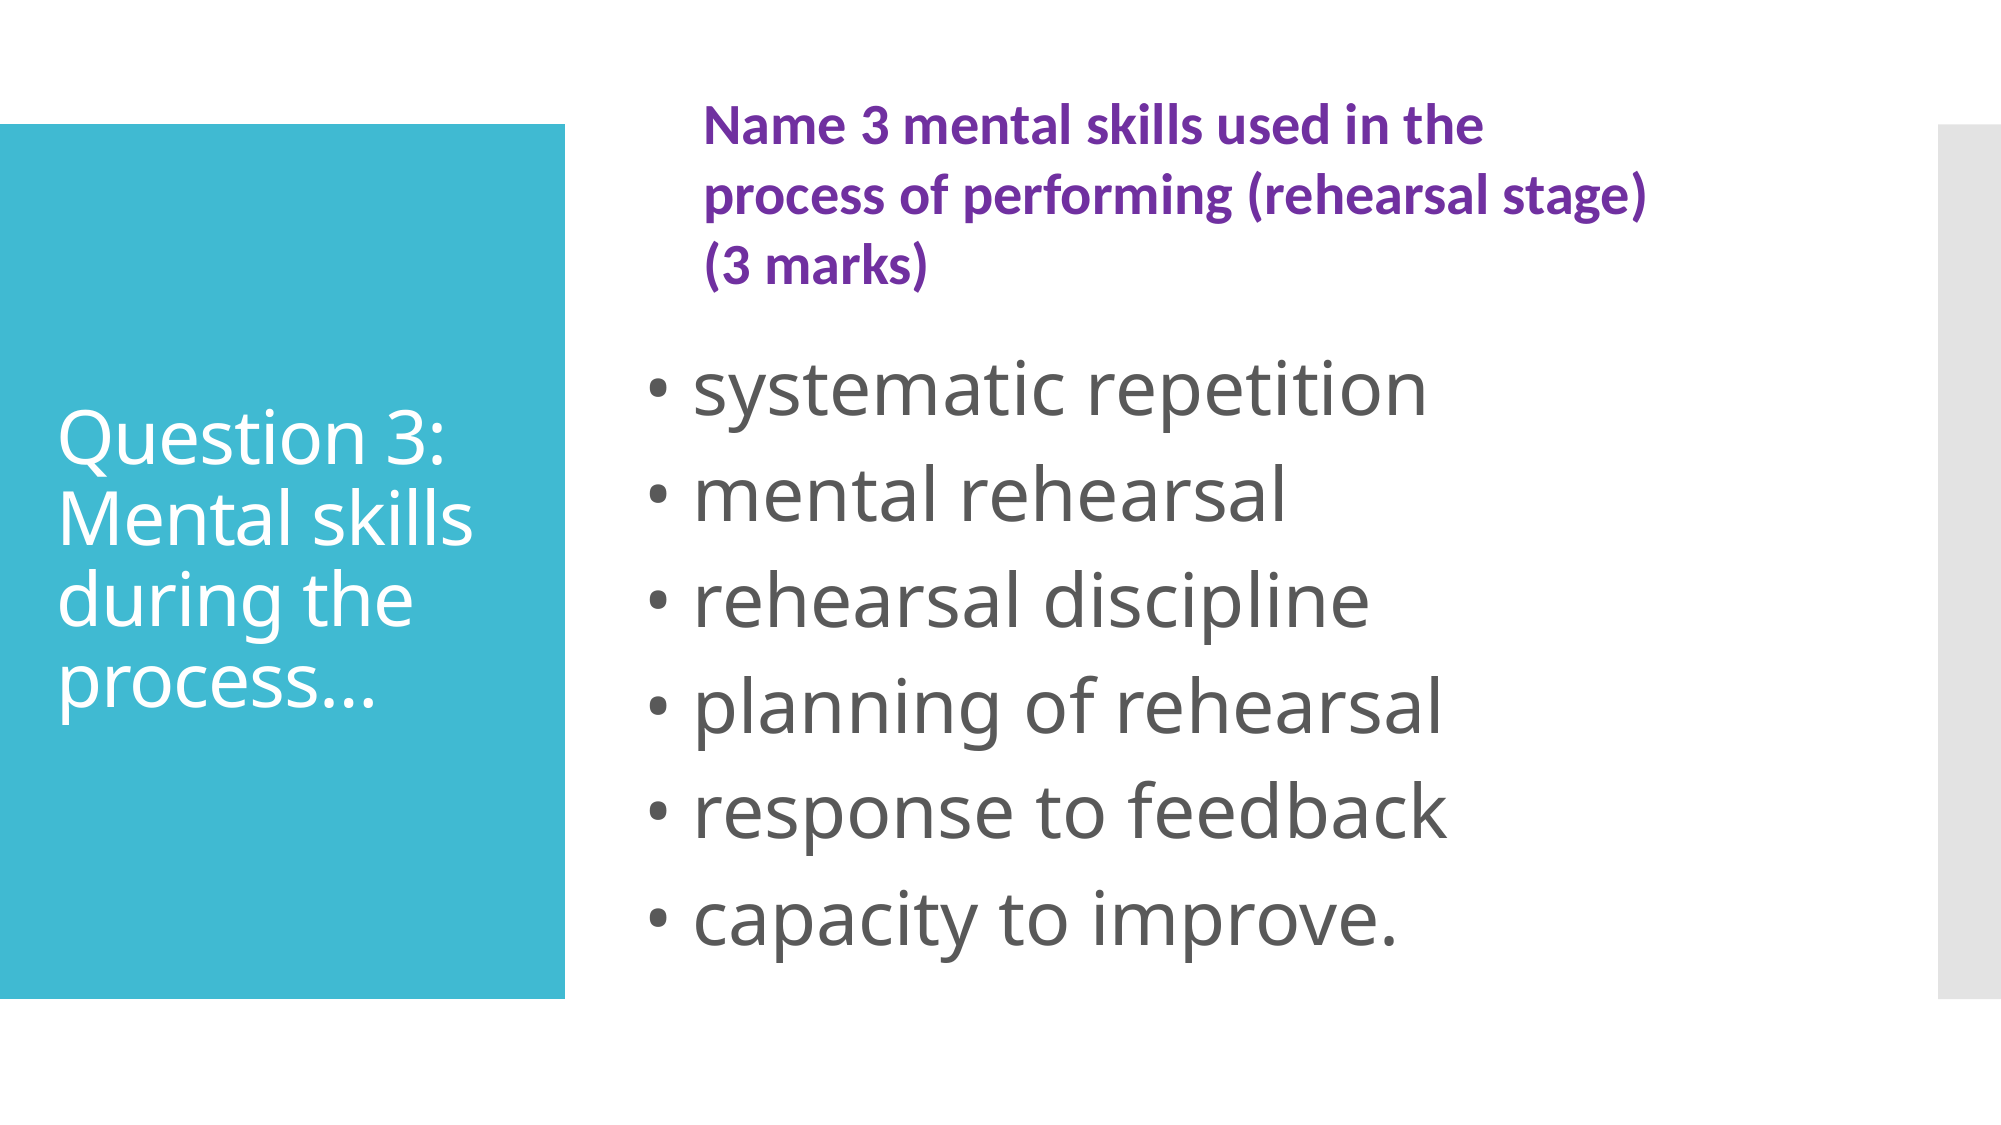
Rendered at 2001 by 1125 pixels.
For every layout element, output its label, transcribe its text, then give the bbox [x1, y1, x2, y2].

text_box Name 3 mental skills used in the process of performing (rehearsal stage) (3 marks) [688, 78, 1689, 306]
list • systematic repetition • mental rehearsal • rehearsal discipline • planning of rehearsal • response to feedback • capacity to improve. [629, 235, 1830, 1076]
title Question 3: Mental skills during the process… [41, 184, 526, 940]
